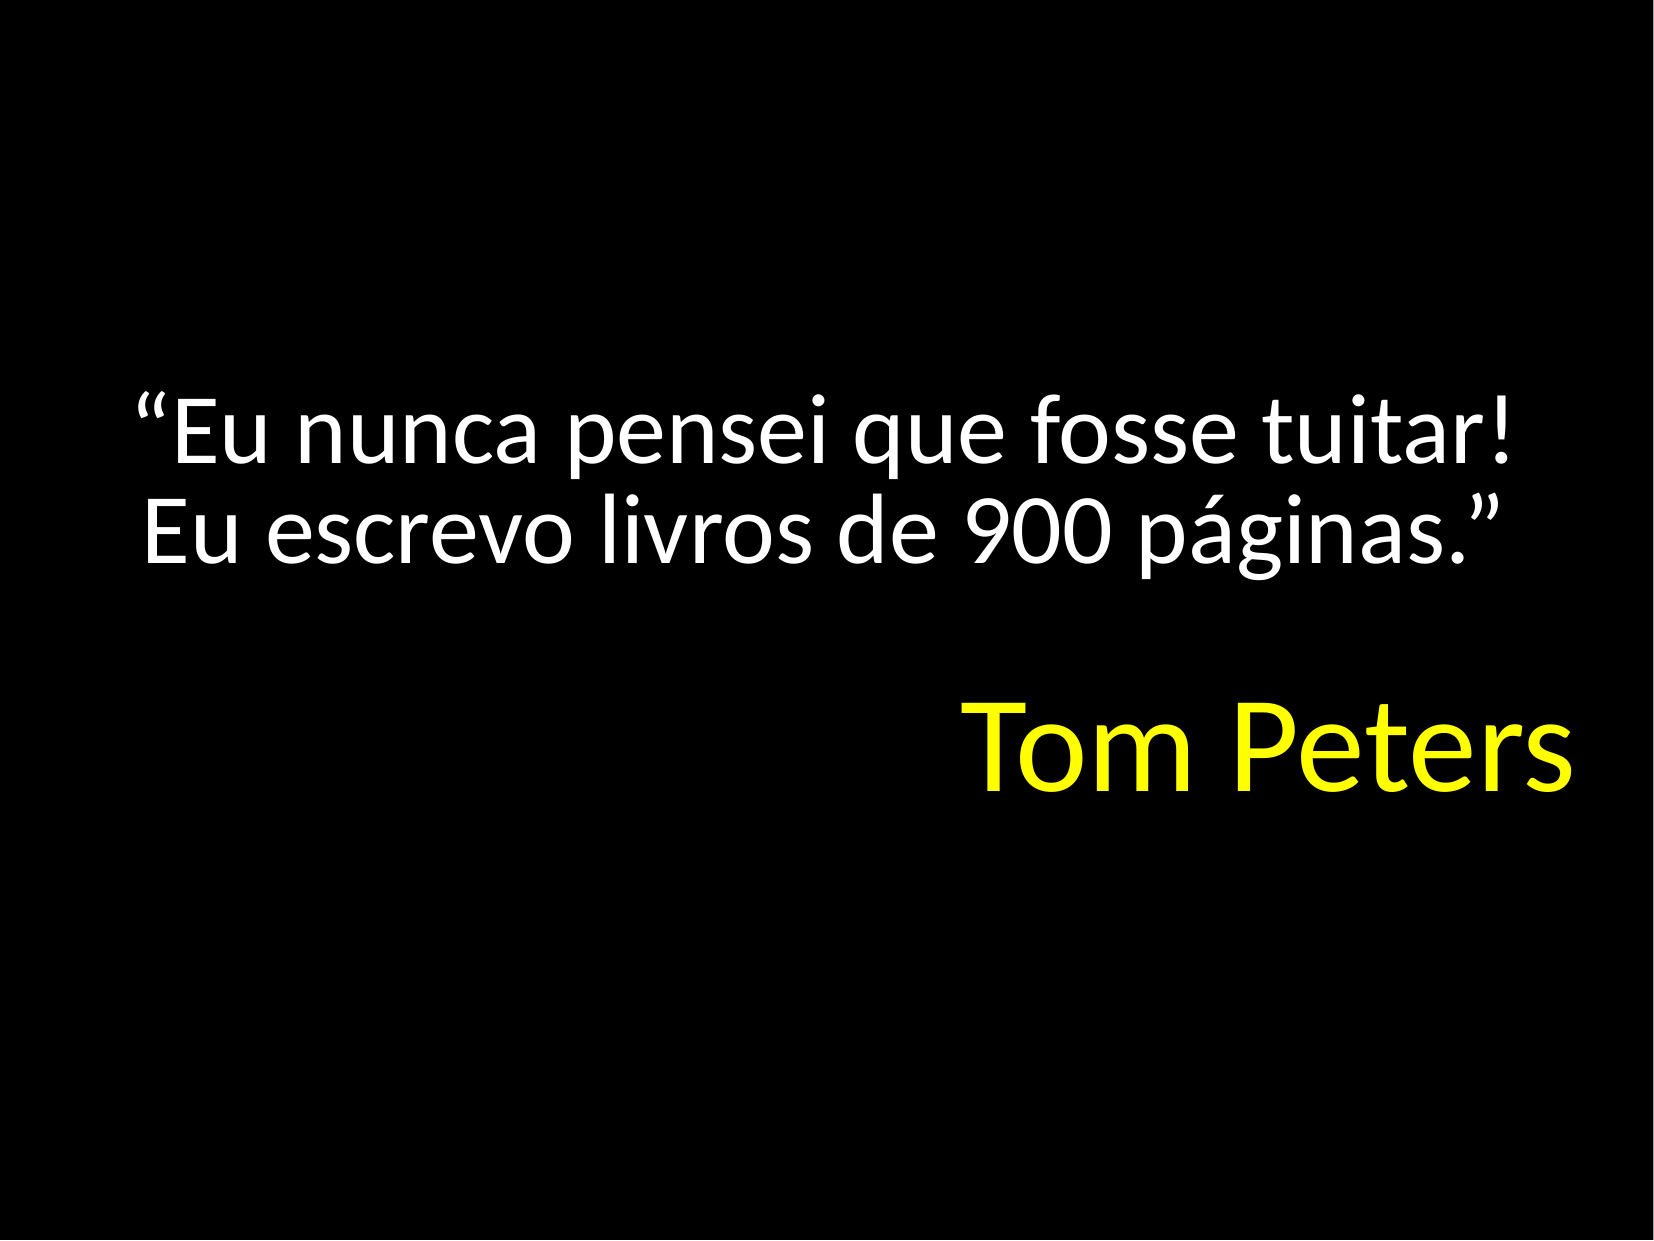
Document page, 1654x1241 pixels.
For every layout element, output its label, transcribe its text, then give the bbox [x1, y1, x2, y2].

subtitle “Eu nunca pensei que fosse tuitar! Eu escrevo livros de 900 páginas.” Tom Peters [70, 53, 1577, 1162]
